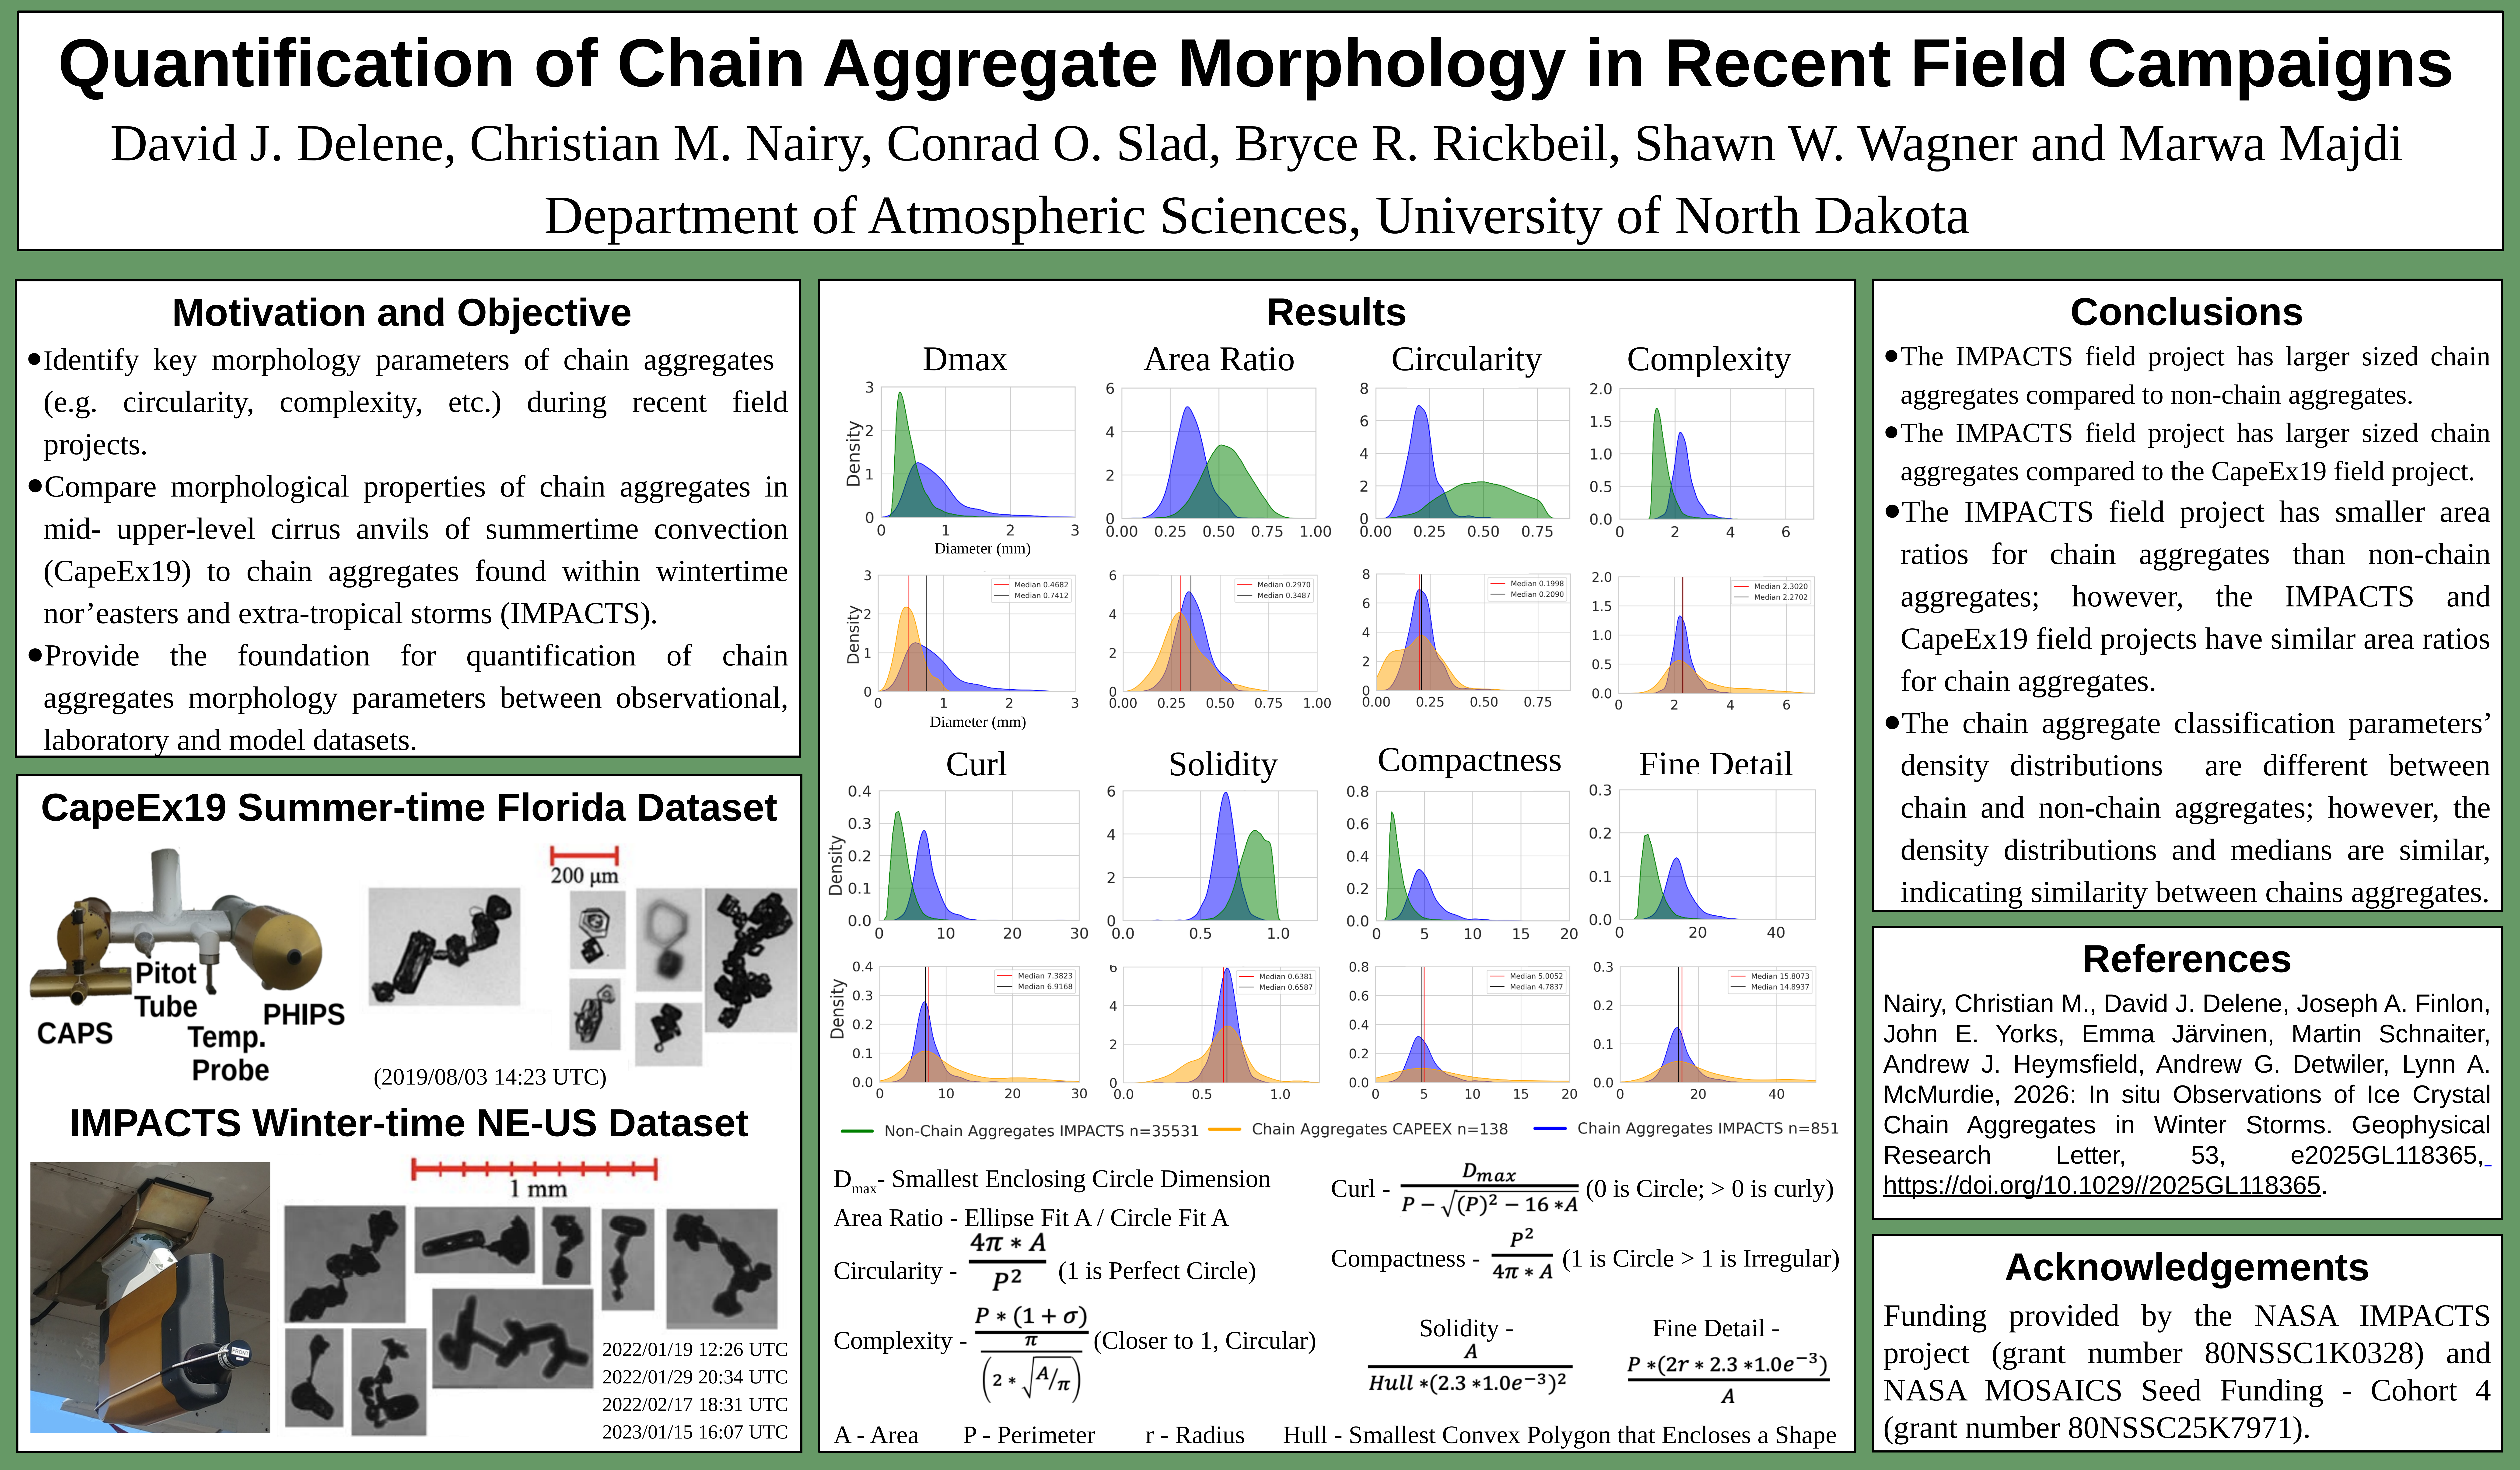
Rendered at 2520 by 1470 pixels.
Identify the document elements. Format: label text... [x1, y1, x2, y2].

text_box Dmax [850, 331, 1081, 374]
text_box Fine Detail [1601, 737, 1832, 787]
text_box Motivation and Objective Identify key morphology parameters of chain aggregates (e.g. circularity, complexity, etc.) during recent field projects. Compare morphological properties of chain aggregates in mid- upper-level cirrus anvils of summertime convection (CapeEx19) to chain aggregates found within wintertime nor’easters and extra-tropical storms (IMPACTS). Provide the foundation for quantification of chain aggregates morphology parameters between observational, laboratory and model datasets. [16, 280, 800, 757]
text_box Compactness [1355, 732, 1585, 782]
text_box [819, 280, 1855, 1452]
text_box [792, 1335, 794, 1441]
text_box Quantification of Chain Aggregate Morphology in Recent Field Campaigns David J. Delene, Christian M. Nairy, Conrad O. Slad, Bryce R. Rickbeil, Shawn W. Wagner and Marwa Majdi Department of Atmospheric Sciences, University of North Dakota [18, 14, 2498, 104]
picture [966, 1228, 1052, 1295]
text_box [1161, 371, 1284, 387]
text_box Fine Detail [1716, 754, 1729, 774]
text_box [357, 1014, 551, 1080]
text_box Diameter (mm) [921, 708, 1036, 730]
text_box Fine Detail [1690, 760, 1696, 766]
text_box Acknowledgements Funding provided by the NASA IMPACTS project (grant number 80NSSC1K0328) and NASA MOSAICS Seed Funding - Cohort 4 (grant number 80NSSC25K7971). [1873, 1235, 2502, 1452]
text_box Diameter (mm) [925, 535, 1040, 557]
text_box [714, 1044, 790, 1094]
text_box Conclusions The IMPACTS field project has larger sized chain aggregates compared to non-chain aggregates. The IMPACTS field project has larger sized chain aggregates compared to the CapeEx19 field project. The IMPACTS field project has smaller area ratios for chain aggregates than non-chain aggregates; however, the IMPACTS and CapeEx19 field projects have similar area ratios for chain aggregates. The chain aggregate classification parameters’ density distributions are different between chain and non-chain aggregates; however, the density distributions and medians are similar, indicating similarity between chains aggregates. [1873, 280, 2502, 911]
text_box Fine Detail [1673, 761, 1680, 774]
picture [974, 1304, 1090, 1403]
picture [277, 1154, 794, 1437]
text_box CapeEx19 Summer-time Florida Dataset IMPACTS Winter-time NE-US Dataset [17, 775, 802, 1452]
text_box [1645, 377, 1773, 388]
text_box Curl - (0 is Circle; > 0 is curly) Compactness - (1 is Circle > 1 is Irregular) Solidity - Fine Detail - [1327, 1153, 1850, 1415]
picture [1625, 1353, 1834, 1406]
picture [1098, 375, 1344, 554]
text_box References Nairy, Christian M., David J. Delene, Joseph A. Finlon, John E. Yorks, Emma Järvinen, Martin Schnaiter, Andrew J. Heymsfield, Andrew G. Detwiler, Lynn A. McMurdie, 2026: In situ Observations of Ice Crystal Chain Aggregates in Winter Storms. Geophysical Research Letter, 53, e2025GL118365, https://doi.org/10.1029//2025GL118365. [1873, 927, 2502, 1219]
text_box Results [819, 285, 1855, 351]
picture [359, 843, 798, 1071]
text_box Area Ratio [1103, 331, 1335, 375]
text_box [911, 371, 1034, 384]
text_box [277, 1155, 346, 1198]
text_box (2019/08/03 14:23 UTC) [368, 1054, 613, 1093]
text_box [613, 1054, 628, 1089]
picture [842, 374, 1088, 553]
text_box [357, 830, 495, 880]
picture [1367, 1342, 1576, 1397]
picture [1529, 1120, 1839, 1141]
text_box Circularity [1351, 331, 1583, 378]
picture [830, 971, 848, 1050]
picture [1396, 1162, 1581, 1219]
text_box [469, 1393, 598, 1437]
text_box Solidity [1108, 737, 1339, 783]
picture [1099, 558, 1336, 721]
text_box [18, 12, 2503, 250]
text_box 2022/01/19 12:26 UTC 2022/01/29 20:34 UTC 2022/02/17 18:31 UTC 2023/01/15 16:07 UTC [598, 1329, 792, 1446]
text_box Fine Detail [1763, 767, 1769, 774]
picture [1592, 559, 1830, 722]
picture [820, 783, 1096, 1110]
text_box Fine Detail [1739, 760, 1745, 766]
text_box Dmax- Smallest Enclosing Circle Dimension Area Ratio - Ellipse Fit A / Circle Fit A Circularity - (1 is Perfect Circle) Complexity - (Closer to 1, Circular) A - Area P - Perimeter r - Radius Hull - Smallest Convex Polygon that Encloses a Shape [830, 1153, 1867, 1452]
picture [844, 558, 1084, 721]
text_box [1407, 375, 1519, 388]
text_box [1583, 351, 1593, 381]
text_box Complexity [1593, 331, 1825, 381]
picture [29, 841, 350, 1090]
picture [833, 1119, 1514, 1143]
picture [1346, 378, 1834, 720]
text_box Curl [862, 737, 1092, 783]
text_box Complexity [1700, 356, 1708, 369]
picture [30, 1162, 270, 1433]
picture [1099, 778, 1831, 1111]
text_box [1601, 1391, 1703, 1414]
picture [1488, 1228, 1555, 1285]
